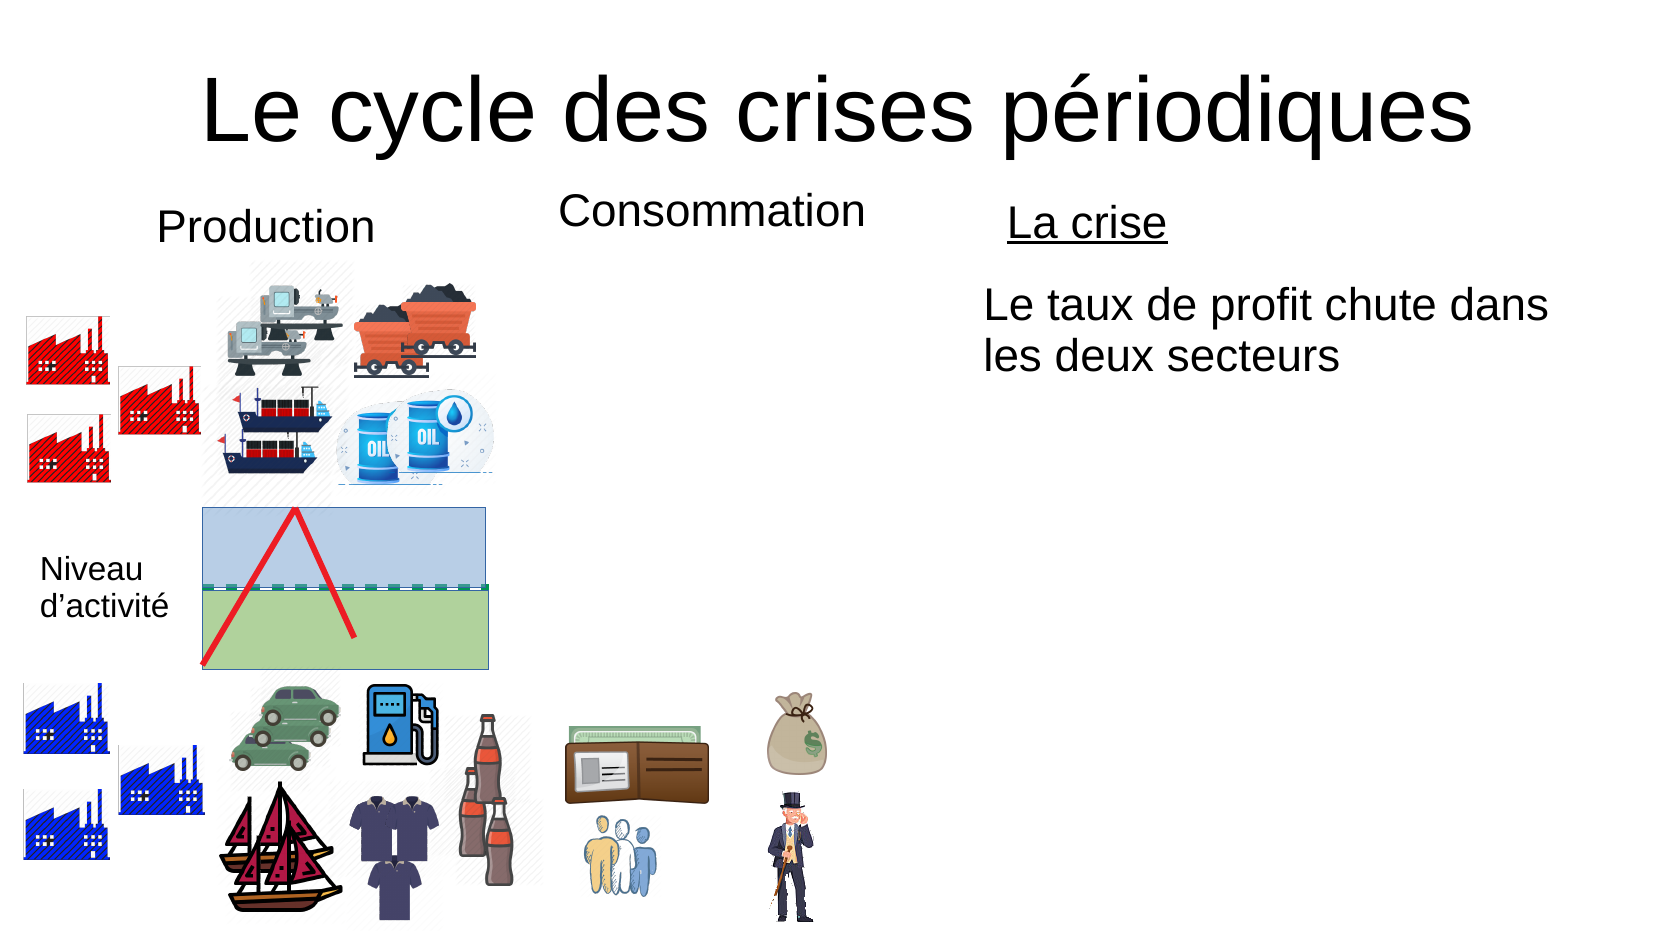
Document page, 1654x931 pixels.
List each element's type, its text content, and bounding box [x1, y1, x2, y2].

picture [118, 259, 497, 517]
picture [23, 788, 110, 860]
text_box [202, 507, 291, 588]
text_box Consommation [543, 177, 886, 295]
picture [23, 682, 110, 754]
text_box [202, 590, 242, 658]
picture [215, 665, 544, 931]
picture [767, 791, 814, 922]
title Le cycle des crises périodiques [47, 7, 1630, 213]
text_box Production [141, 193, 402, 260]
text_box [299, 507, 486, 588]
text_box Niveau d’activité [25, 543, 202, 643]
picture [767, 692, 827, 775]
picture [565, 726, 709, 804]
picture [27, 414, 111, 483]
text_box [202, 590, 489, 670]
text_box [252, 516, 327, 588]
text_box Le taux de profit chute dans les deux secteurs [968, 271, 1630, 402]
picture [118, 744, 205, 815]
text_box La crise [992, 189, 1642, 272]
picture [578, 814, 662, 899]
picture [26, 316, 110, 386]
